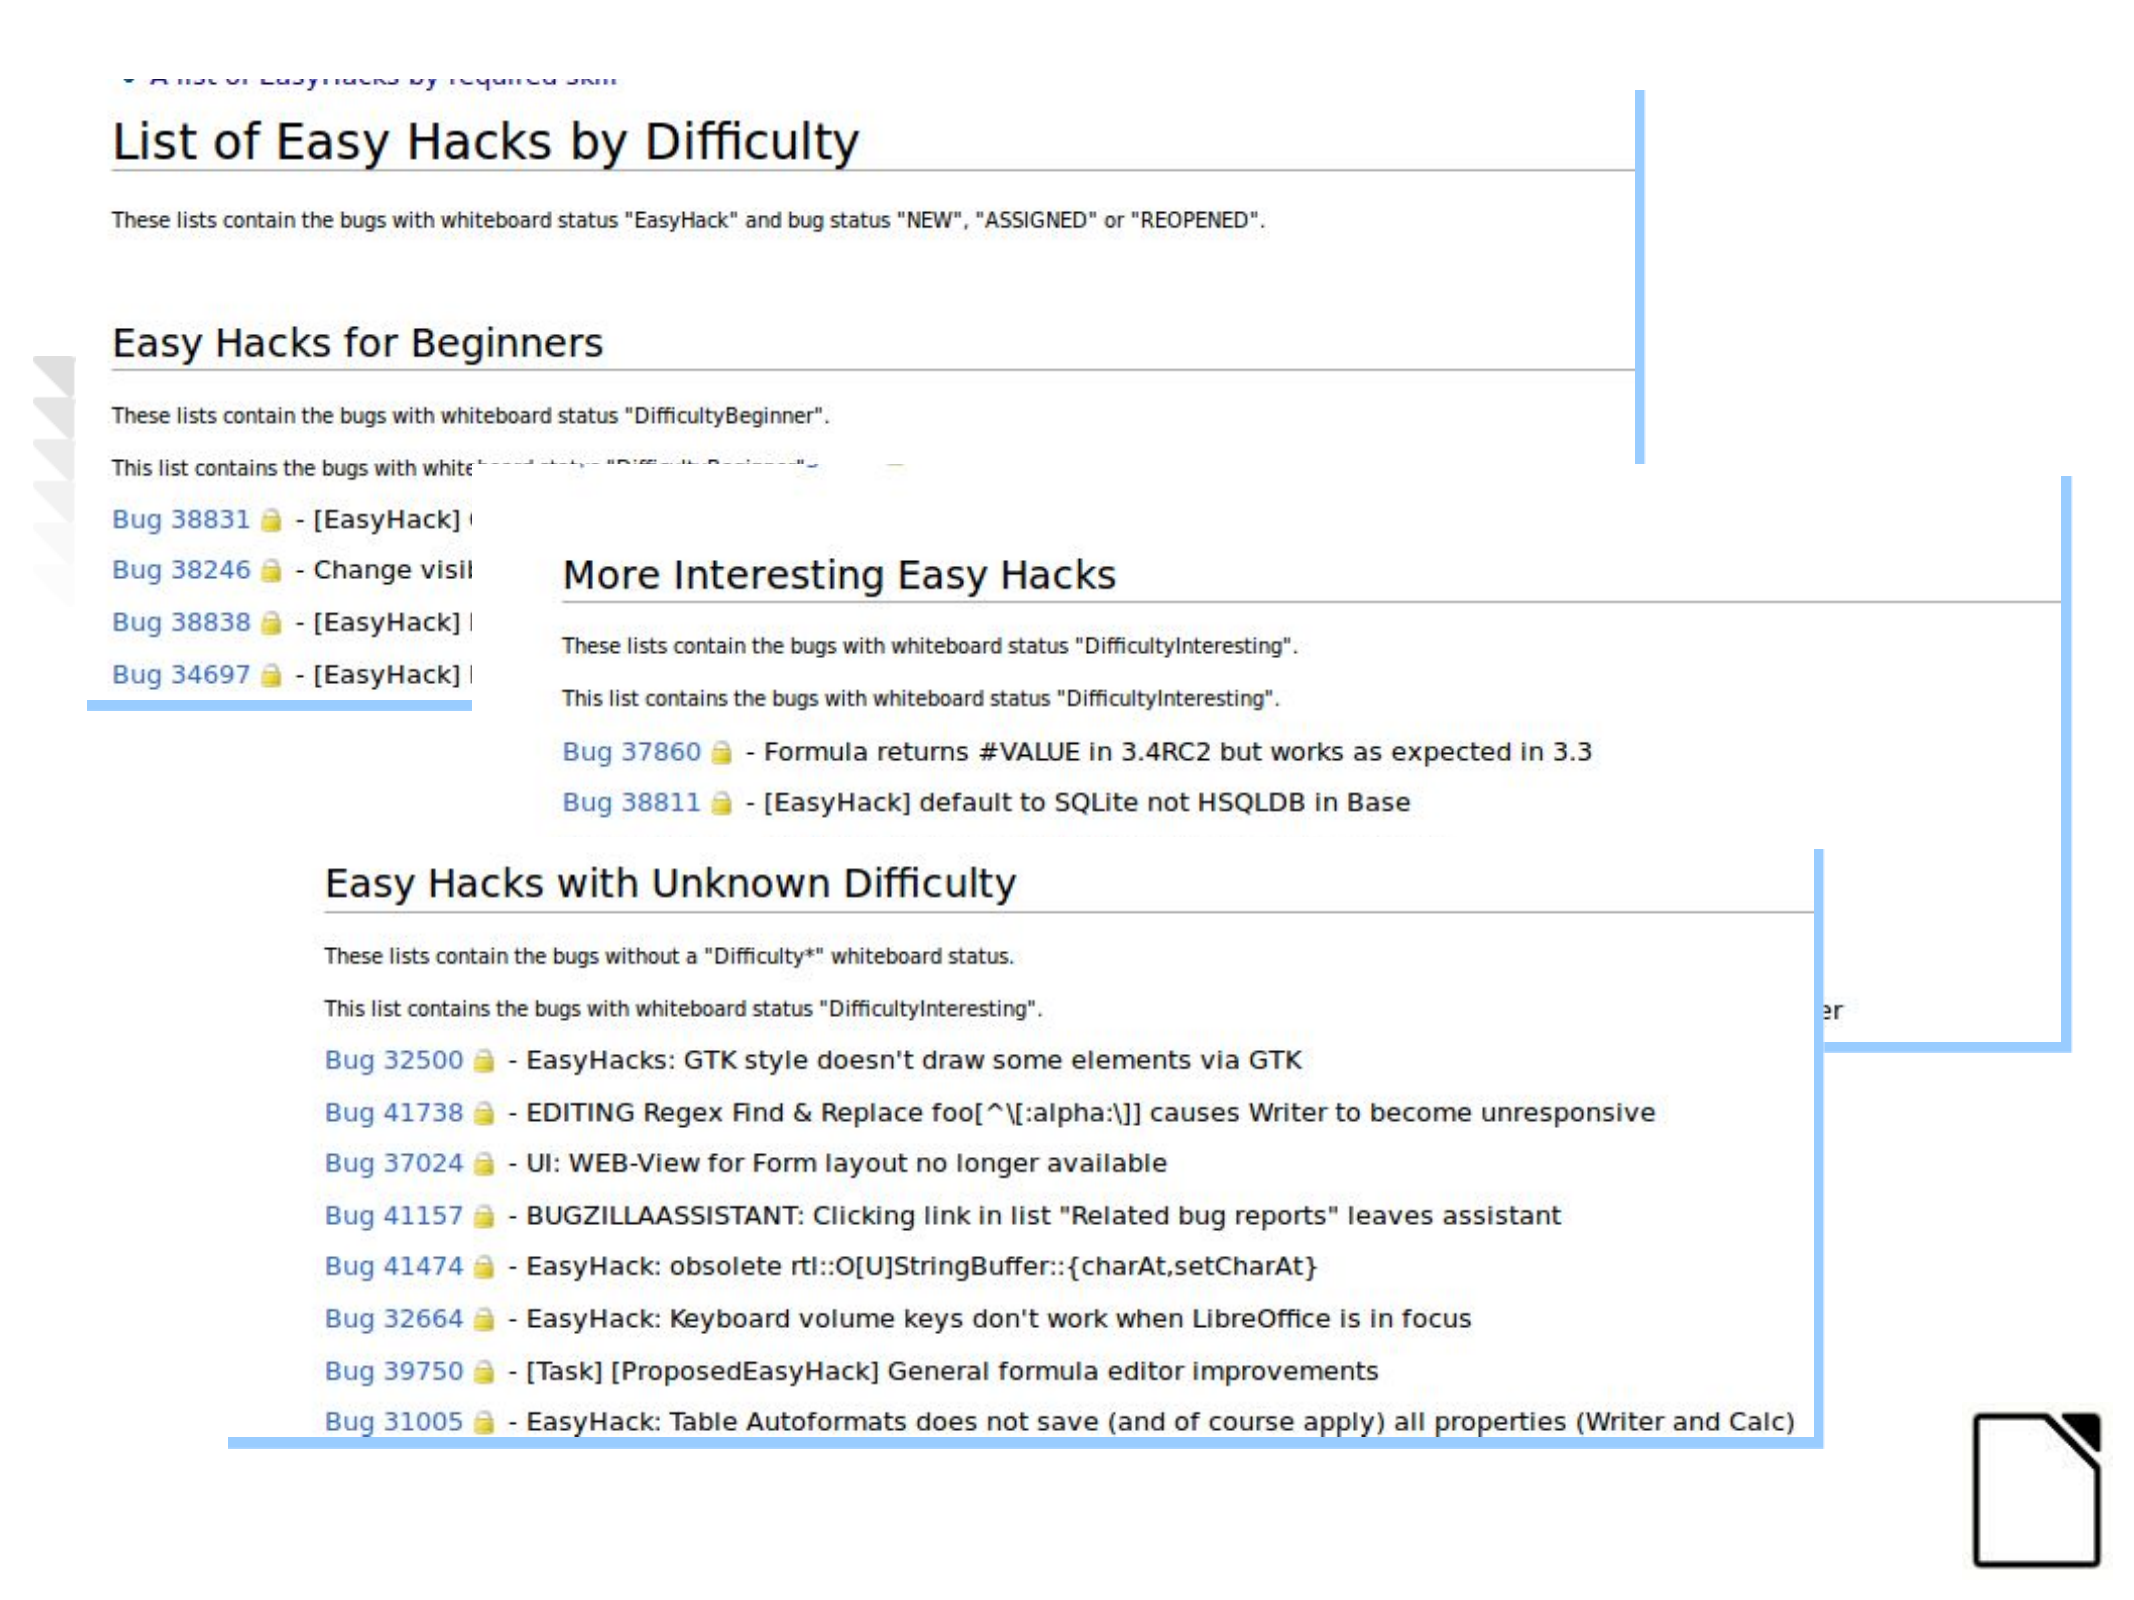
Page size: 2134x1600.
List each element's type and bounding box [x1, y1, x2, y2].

picture [1962, 1402, 2113, 1580]
picture [33, 79, 2061, 1437]
